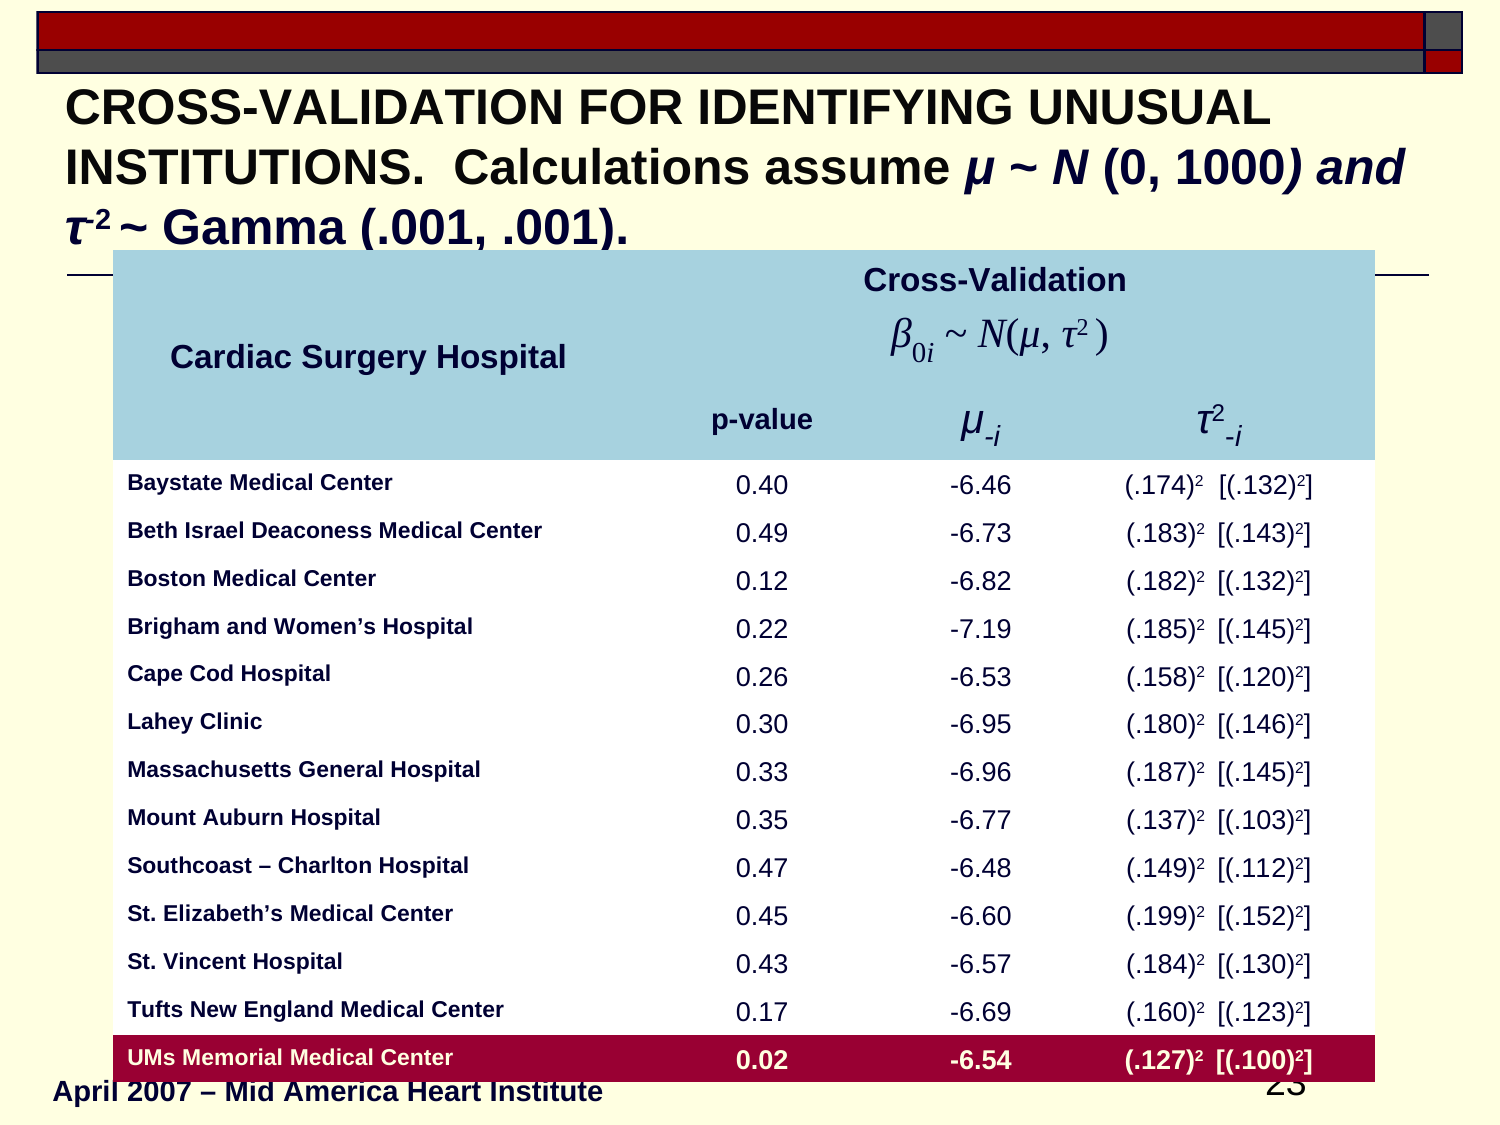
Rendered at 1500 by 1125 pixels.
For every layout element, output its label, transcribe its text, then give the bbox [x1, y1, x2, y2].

table_cell -6.60 [899, 891, 1063, 939]
table_cell (.187)2 [(.145)2] [1063, 747, 1375, 795]
table_cell -6.53 [899, 651, 1063, 699]
table_cell (.183)2 [(.143)2] [1063, 508, 1375, 556]
table_cell (.158)2 [(.120)2] [1063, 651, 1375, 699]
table_cell -6.77 [899, 795, 1063, 843]
table_cell 0.26 [625, 651, 899, 699]
table_cell -6.57 [899, 939, 1063, 987]
table_cell -6.46 [899, 460, 1063, 508]
table_cell (.182)2 [(.132)2] [1063, 556, 1375, 603]
table_cell Brigham and Women’s Hospital [113, 603, 625, 651]
table_cell 0.47 [625, 843, 899, 891]
table_header Cardiac Surgery Hospital [113, 250, 625, 460]
table_cell τ2-i [1063, 376, 1375, 460]
table_cell Southcoast – Charlton Hospital [113, 843, 625, 891]
table_cell -6.54 [899, 1035, 1063, 1082]
table_cell 0.33 [625, 747, 899, 795]
table_cell -6.48 [899, 843, 1063, 891]
table_cell (.184)2 [(.130)2] [1063, 939, 1375, 987]
table_cell (.199)2 [(.152)2] [1063, 891, 1375, 939]
table_cell (.160)2 [(.123)2] [1063, 987, 1375, 1035]
table_cell -6.95 [899, 699, 1063, 747]
table_cell 0.49 [625, 508, 899, 556]
table_cell p-value [625, 376, 899, 460]
table_cell Beth Israel Deaconess Medical Center [113, 508, 625, 556]
table_cell -7.19 [899, 603, 1063, 651]
table_cell -6.82 [899, 556, 1063, 603]
table_cell (.185)2 [(.145)2] [1063, 603, 1375, 651]
table_cell 0.43 [625, 939, 899, 987]
table_cell 0.30 [625, 699, 899, 747]
table_header Cross-Validation β0i ~ N(μ, τ2 ) [625, 250, 1375, 376]
table_cell (.127)2 [(.100)2] [1063, 1035, 1375, 1082]
table_cell μ-i [899, 376, 1063, 460]
table_cell -6.73 [899, 508, 1063, 556]
table_cell -6.69 [899, 987, 1063, 1035]
table_cell Boston Medical Center [113, 556, 625, 603]
table_cell 0.45 [625, 891, 899, 939]
table_cell Mount Auburn Hospital [113, 795, 625, 843]
table_cell Cape Cod Hospital [113, 651, 625, 699]
table_cell 0.12 [625, 556, 899, 603]
table_cell (.149)2 [(.112)2] [1063, 843, 1375, 891]
table_cell St. Elizabeth’s Medical Center [113, 891, 625, 939]
table_cell -6.96 [899, 747, 1063, 795]
table_cell St. Vincent Hospital [113, 939, 625, 987]
table_cell (.174)2 [(.132)2] [1063, 460, 1375, 508]
table_cell 0.40 [625, 460, 899, 508]
table_cell (.180)2 [(.146)2] [1063, 699, 1375, 747]
table_cell 0.22 [625, 603, 899, 651]
table_cell 0.17 [625, 987, 899, 1035]
table_cell Massachusetts General Hospital [113, 747, 625, 795]
table_cell 0.35 [625, 795, 899, 843]
table_cell (.137)2 [(.103)2] [1063, 795, 1375, 843]
table_cell 0.02 [625, 1035, 899, 1082]
table_cell UMs Memorial Medical Center [113, 1035, 625, 1082]
table_cell Baystate Medical Center [113, 460, 625, 508]
table_cell Lahey Clinic [113, 699, 625, 747]
title CROSS-VALIDATION FOR IDENTIFYING UNUSUAL INSTITUTIONS. Calculations assume μ ~ N (0, 1000) and τ-2 ~ Gamma (.001, .001). [49, 67, 1438, 263]
table_cell Tufts New England Medical Center [113, 987, 625, 1035]
